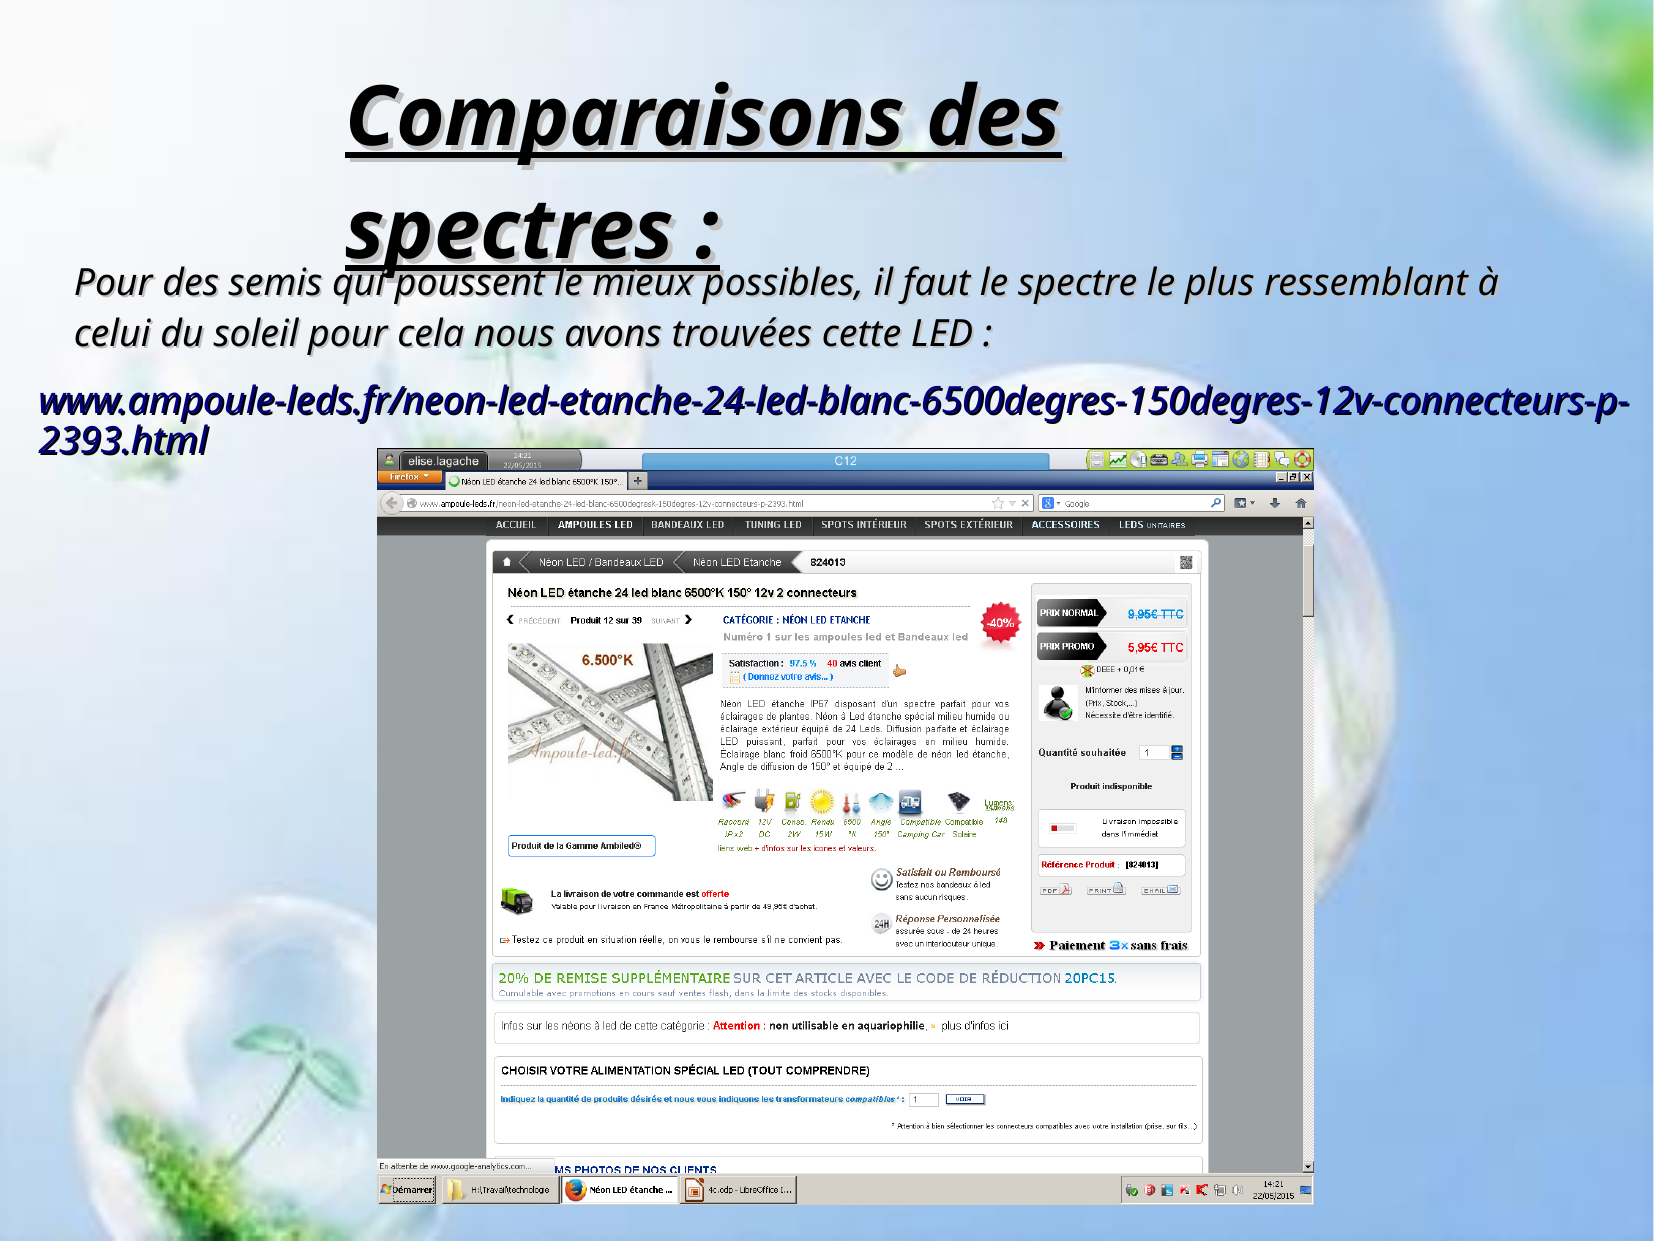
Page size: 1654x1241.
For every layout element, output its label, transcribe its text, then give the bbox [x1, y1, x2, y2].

text_box www.ampoule-leds.fr/neon-led-etanche-24-led-blanc-6500degres-150degres-12v-connecteurs-p-2393.html [23, 366, 1654, 427]
picture [0, 0, 1654, 1241]
text_box Pour des semis qui poussent le mieux possibles, il faut le spectre le plus ressemblant à celui du soleil pour cela nous avons trouvées cette LED : [59, 248, 1595, 355]
picture [88, 431, 95, 440]
text_box Comparaisons des spectres : [330, 48, 1406, 166]
